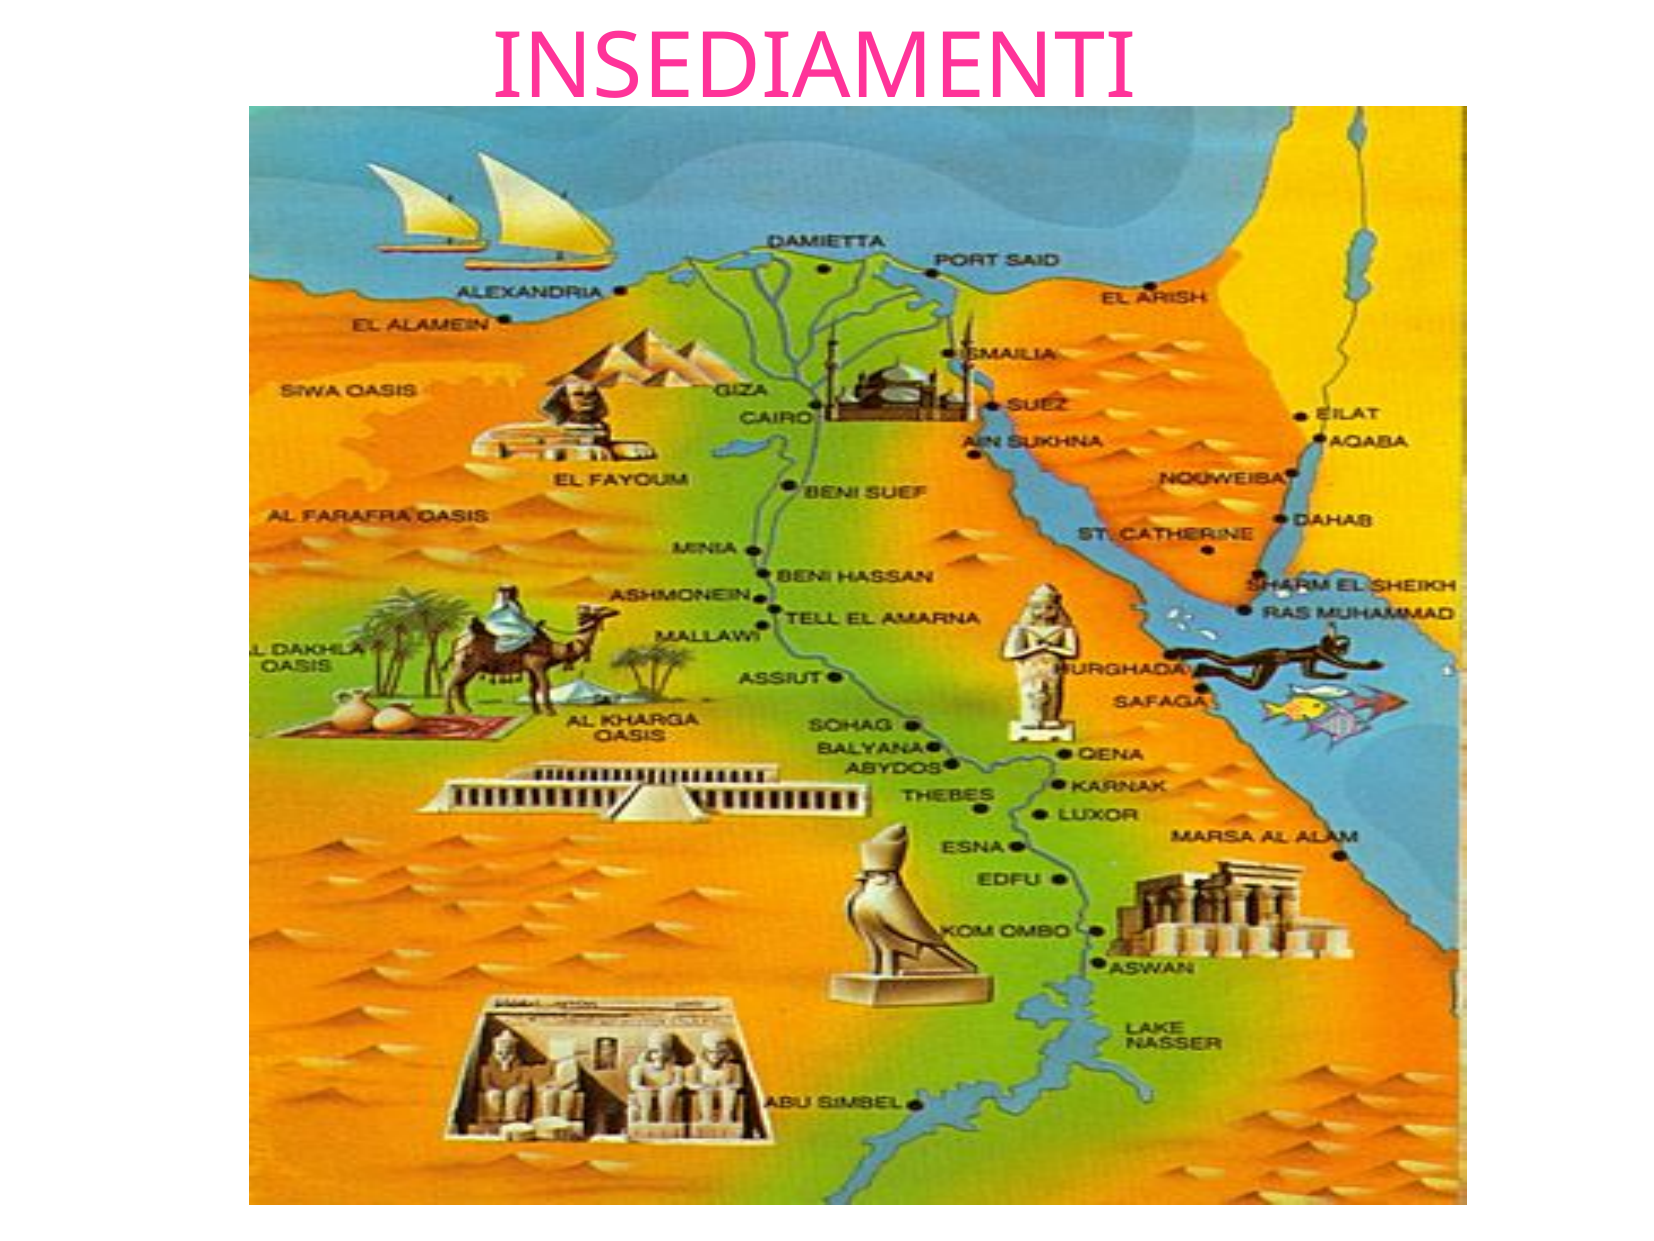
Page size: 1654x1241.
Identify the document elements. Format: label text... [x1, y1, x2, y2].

title INSEDIAMENTI [70, 0, 1559, 166]
picture [249, 106, 1467, 1205]
